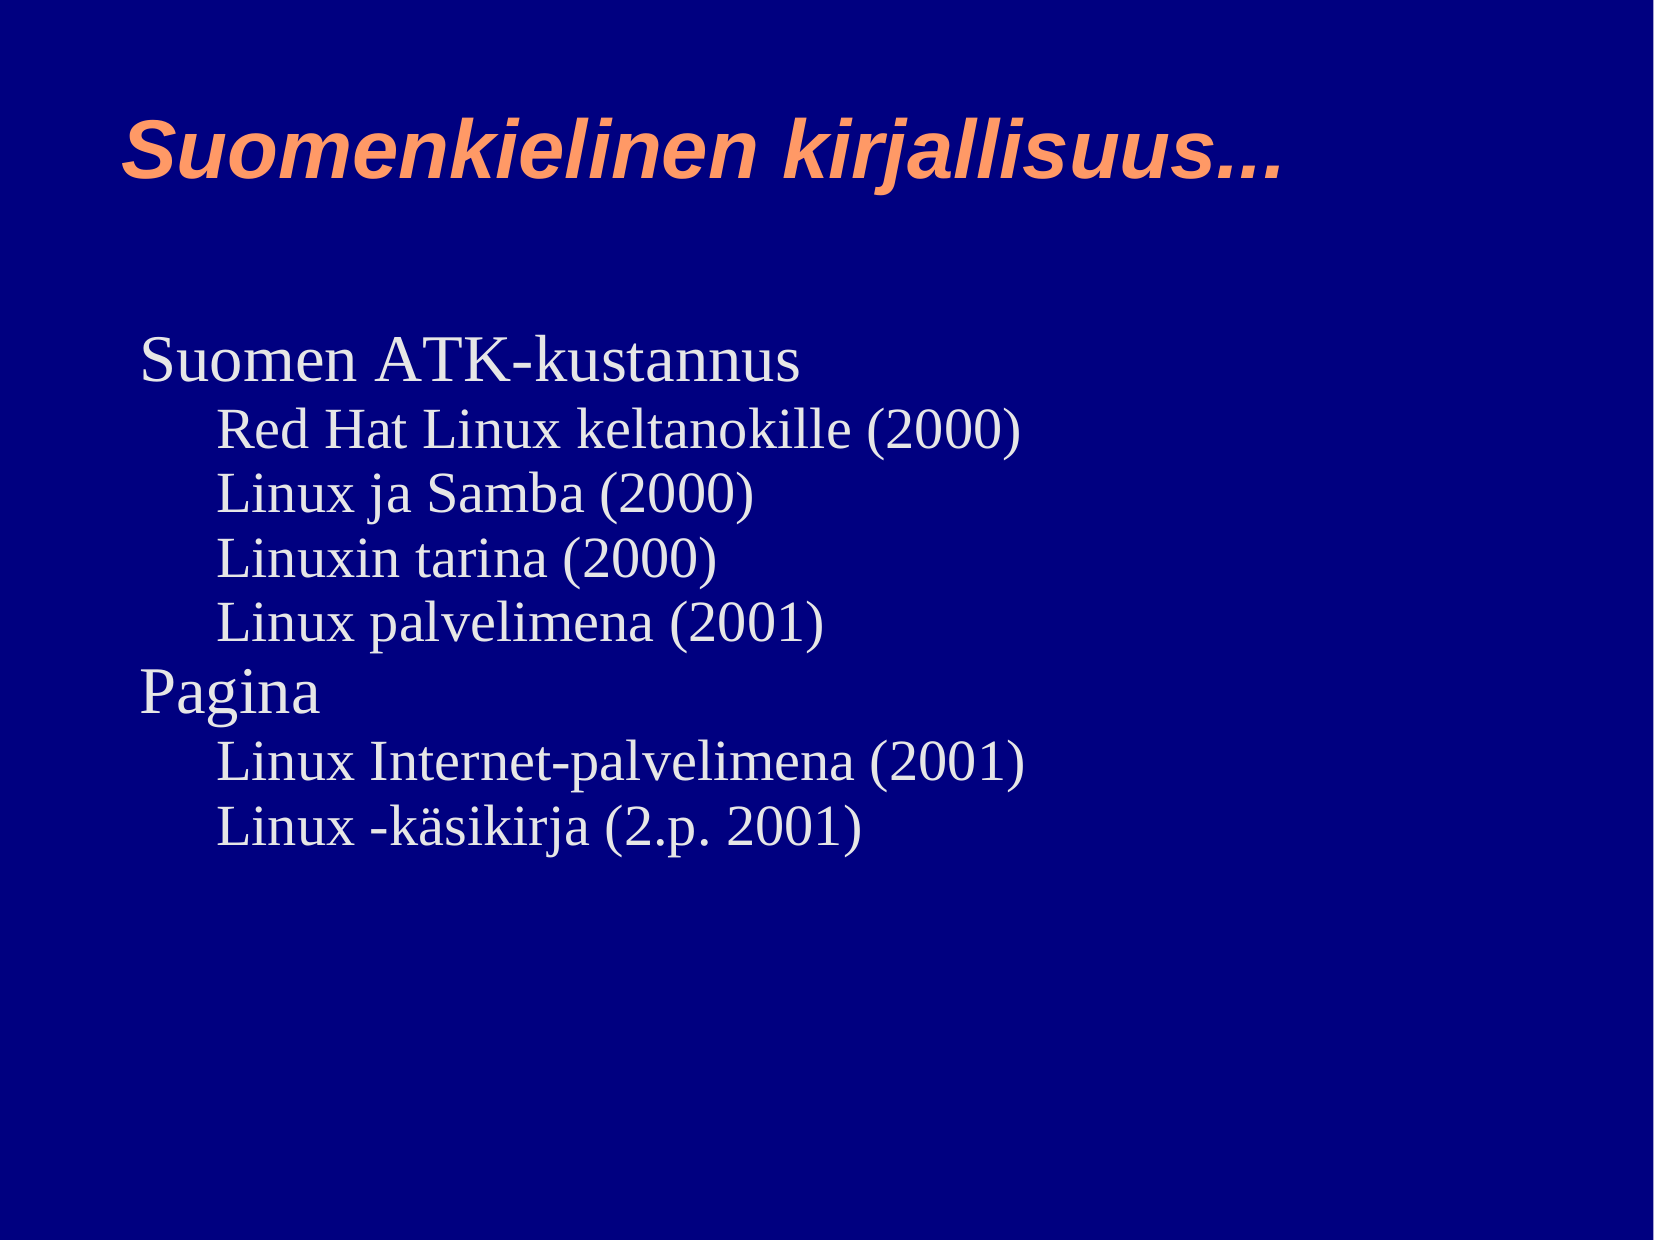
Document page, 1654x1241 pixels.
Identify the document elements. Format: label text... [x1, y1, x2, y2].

title Suomenkielinen kirjallisuus... [121, 46, 1534, 254]
list Suomen ATK-kustannus Red Hat Linux keltanokille (2000) Linux ja Samba (2000) Linuxin tarina (2000) Linux palvelimena (2001) Pagina Linux Internet-palvelimena (2001) Linux -käsikirja (2.p. 2001) [121, 322, 1561, 1132]
